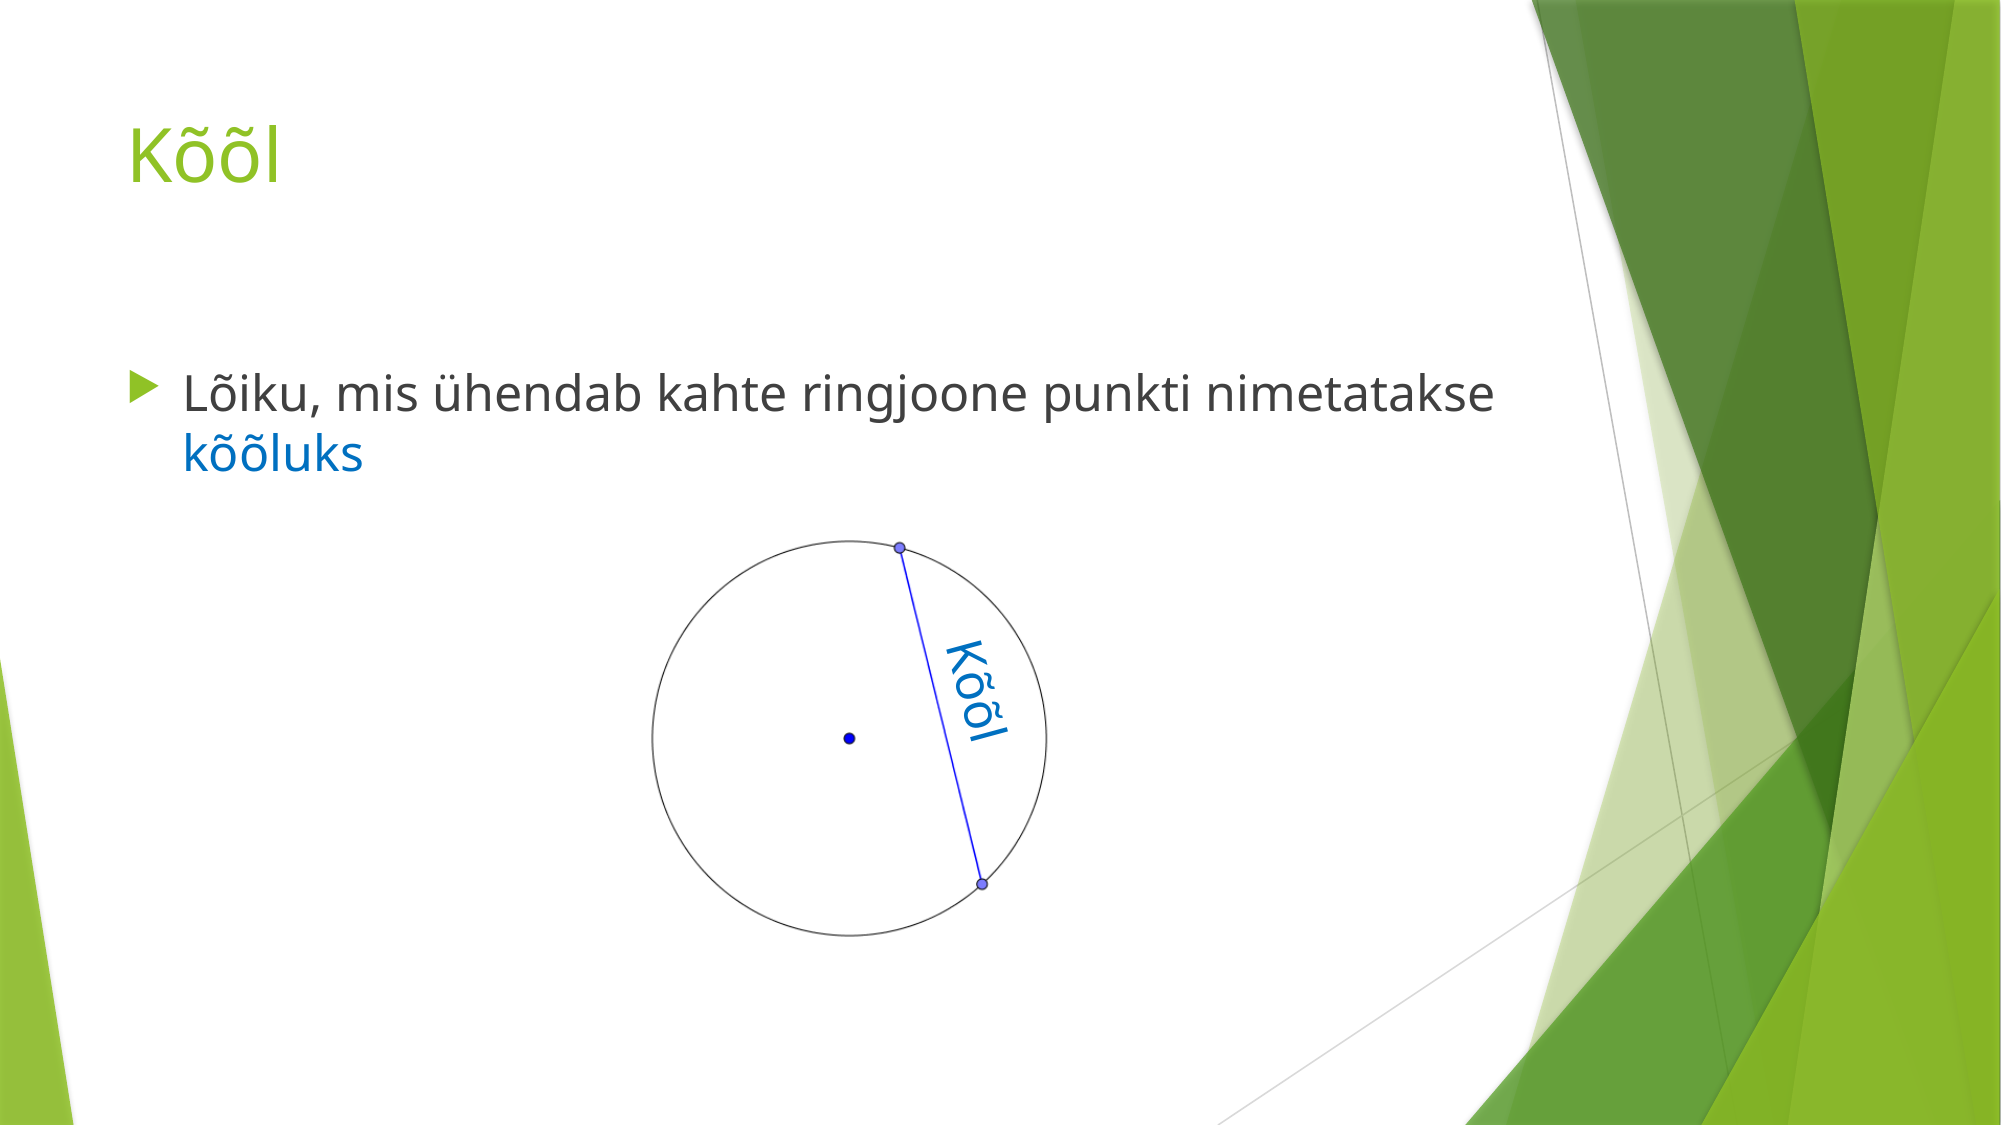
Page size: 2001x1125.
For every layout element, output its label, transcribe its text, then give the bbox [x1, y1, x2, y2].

title Kõõl [111, 99, 1522, 317]
list Lõiku, mis ühendab kahte ringjoone punkti nimetatakse kõõluks [111, 354, 1522, 992]
text_box Kõõl [924, 616, 1050, 831]
